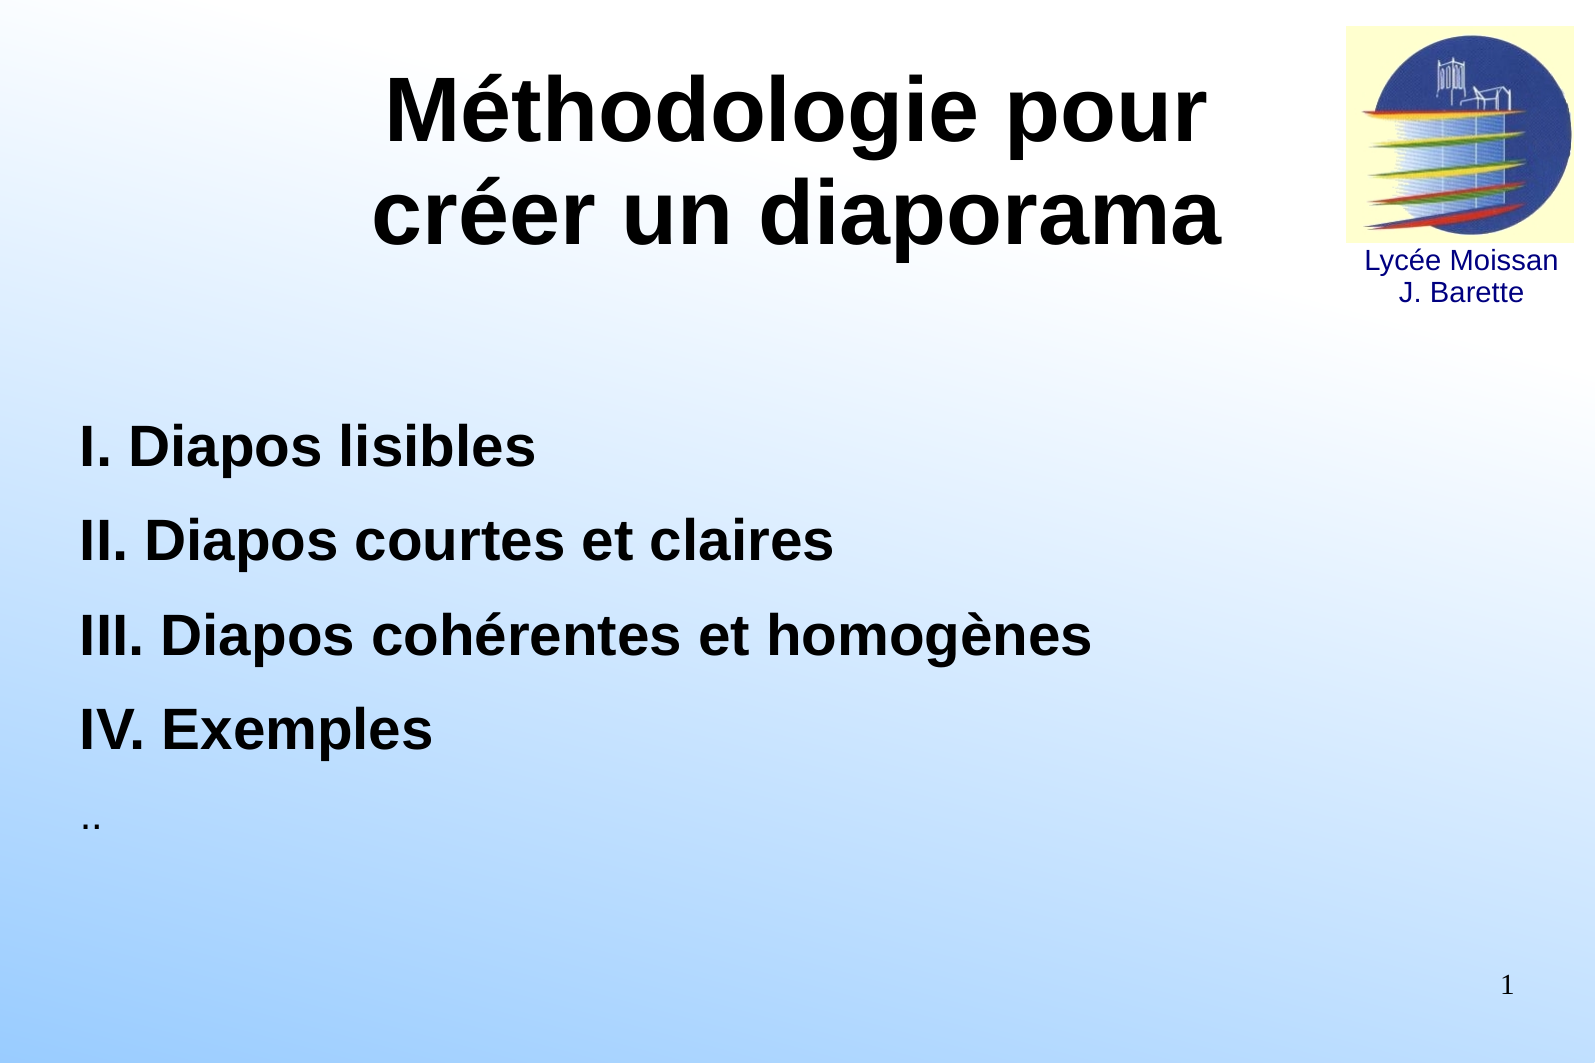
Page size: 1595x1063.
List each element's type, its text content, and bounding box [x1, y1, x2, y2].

text_box Lycée Moissan J. Barette [1328, 236, 1595, 325]
title Méthodologie pour créer un diaporama [79, 58, 1346, 264]
picture [1346, 26, 1574, 236]
list I. Diapos lisibles II. Diapos courtes et claires III. Diapos cohérentes et homogènes IV. Exemples .. [79, 413, 1515, 936]
